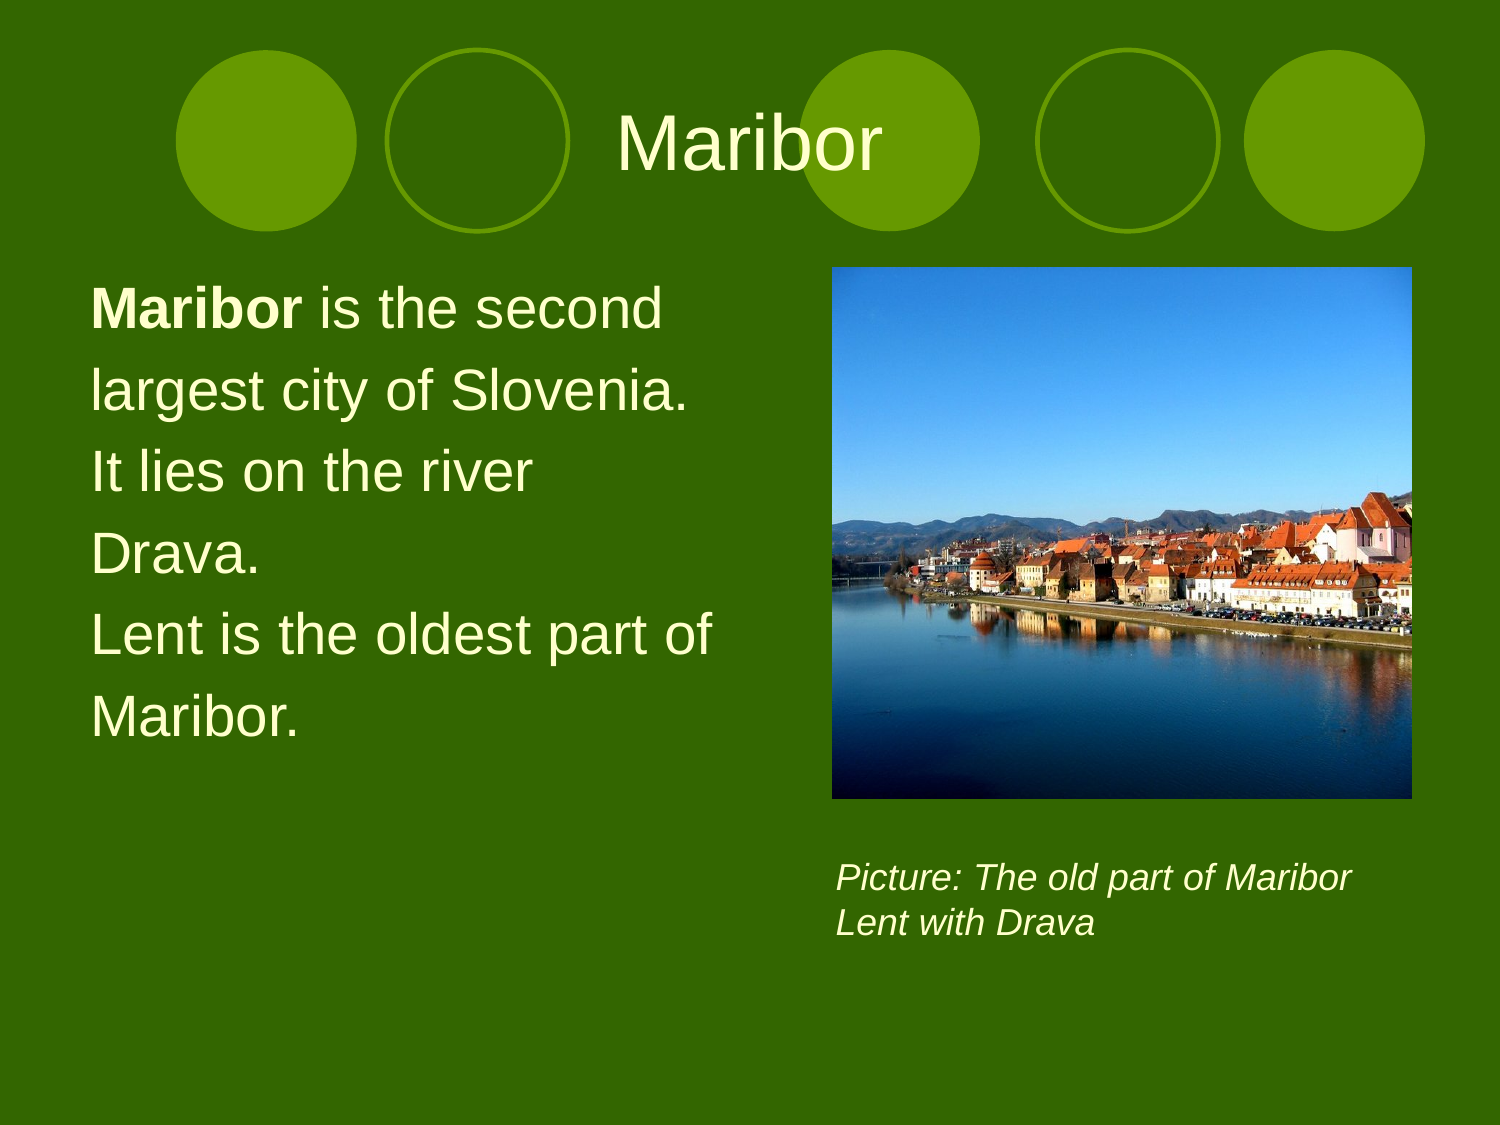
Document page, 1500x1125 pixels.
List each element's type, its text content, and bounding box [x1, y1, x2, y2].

picture [832, 267, 1412, 799]
list Maribor is the second largest city of Slovenia. It lies on the river Drava. Lent is the oldest part of Maribor. [75, 262, 738, 1006]
text_box Picture: The old part of Maribor Lent with Drava [820, 846, 1436, 951]
title Maribor [75, 45, 1425, 233]
